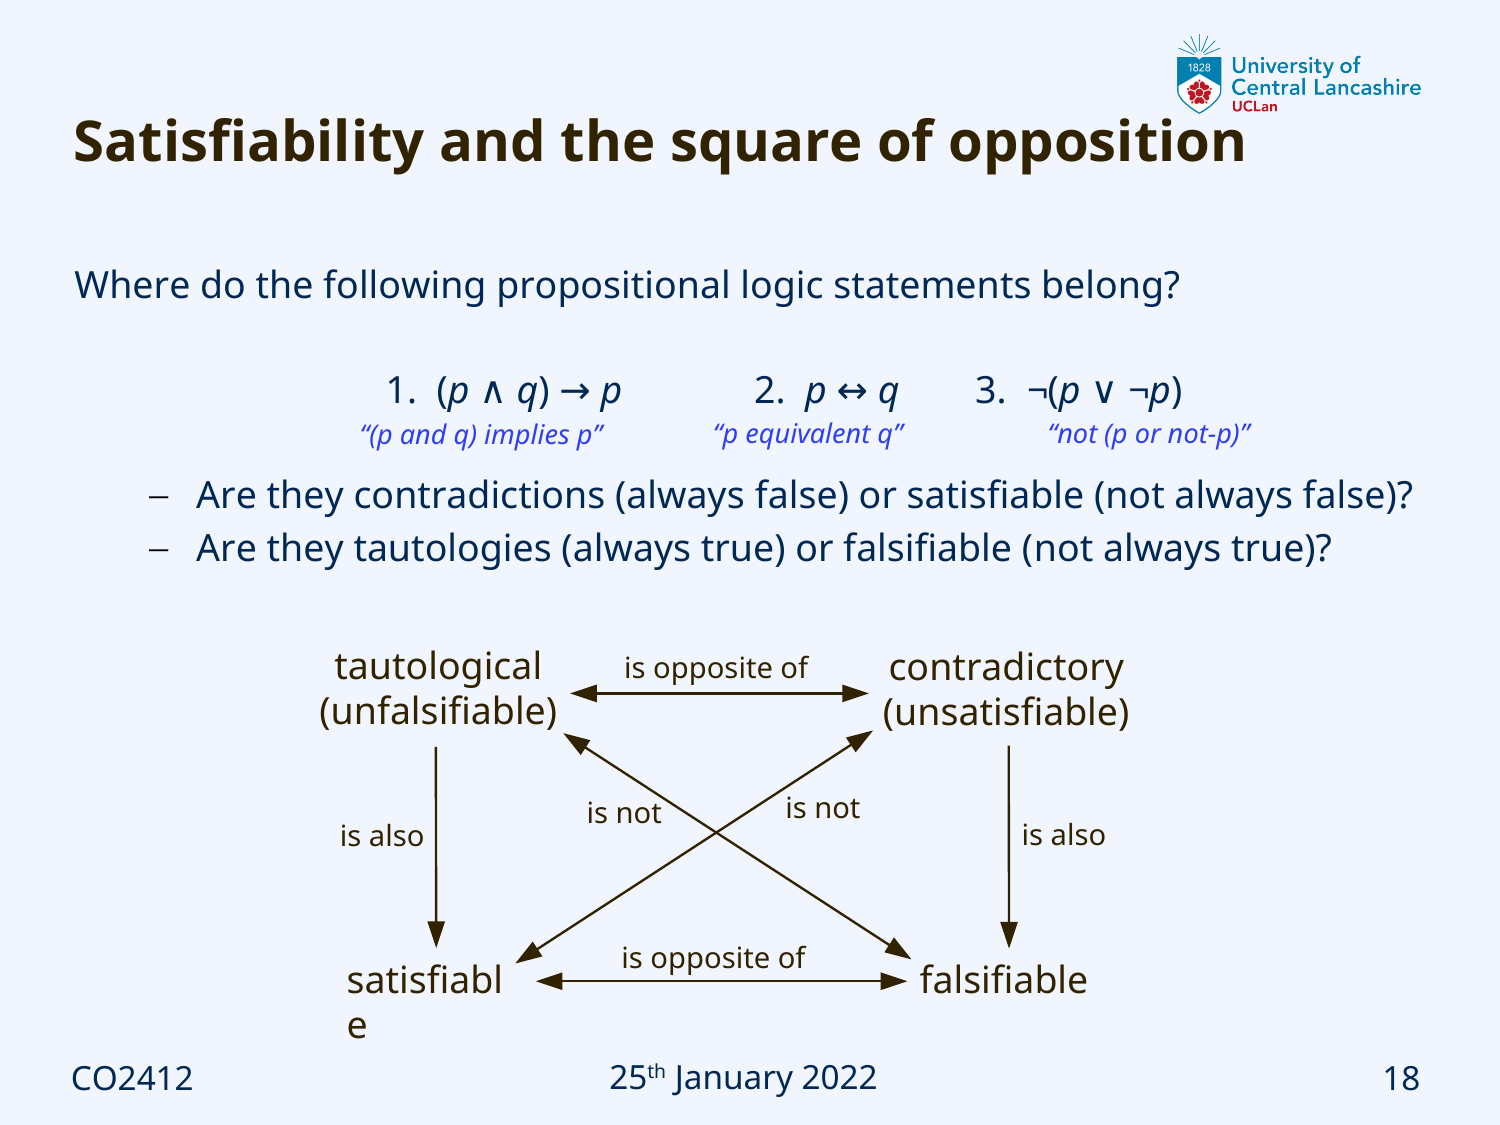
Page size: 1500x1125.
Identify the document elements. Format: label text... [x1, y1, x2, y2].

title Satisfiability and the square of opposition [58, 54, 1500, 224]
text_box Where do the following propositional logic statements belong? 1. (p ∧ q) → p 2. p ↔ q 3. ¬(p ∨ ¬p) Are they contradictions (always false) or satisfiable (not always false)? Are they tautologies (always true) or falsifiable (not always true)? [59, 245, 1435, 577]
text_box contradictory (unsatisfiable) [841, 635, 1172, 740]
text_box falsifiable [904, 948, 1110, 1009]
text_box is opposite of [556, 931, 871, 982]
text_box tautological (unfalsifiable) [272, 634, 604, 740]
text_box is opposite of [559, 642, 874, 693]
text_box is also [316, 809, 448, 860]
text_box “not (p or not-p)” [1021, 408, 1277, 457]
text_box is also [998, 808, 1130, 859]
picture [1177, 34, 1421, 54]
text_box is not [752, 781, 894, 832]
text_box “p equivalent q” [680, 408, 936, 457]
text_box is not [553, 787, 695, 838]
text_box satisfiable [331, 948, 537, 1009]
text_box “(p and q) implies p” [330, 409, 632, 458]
